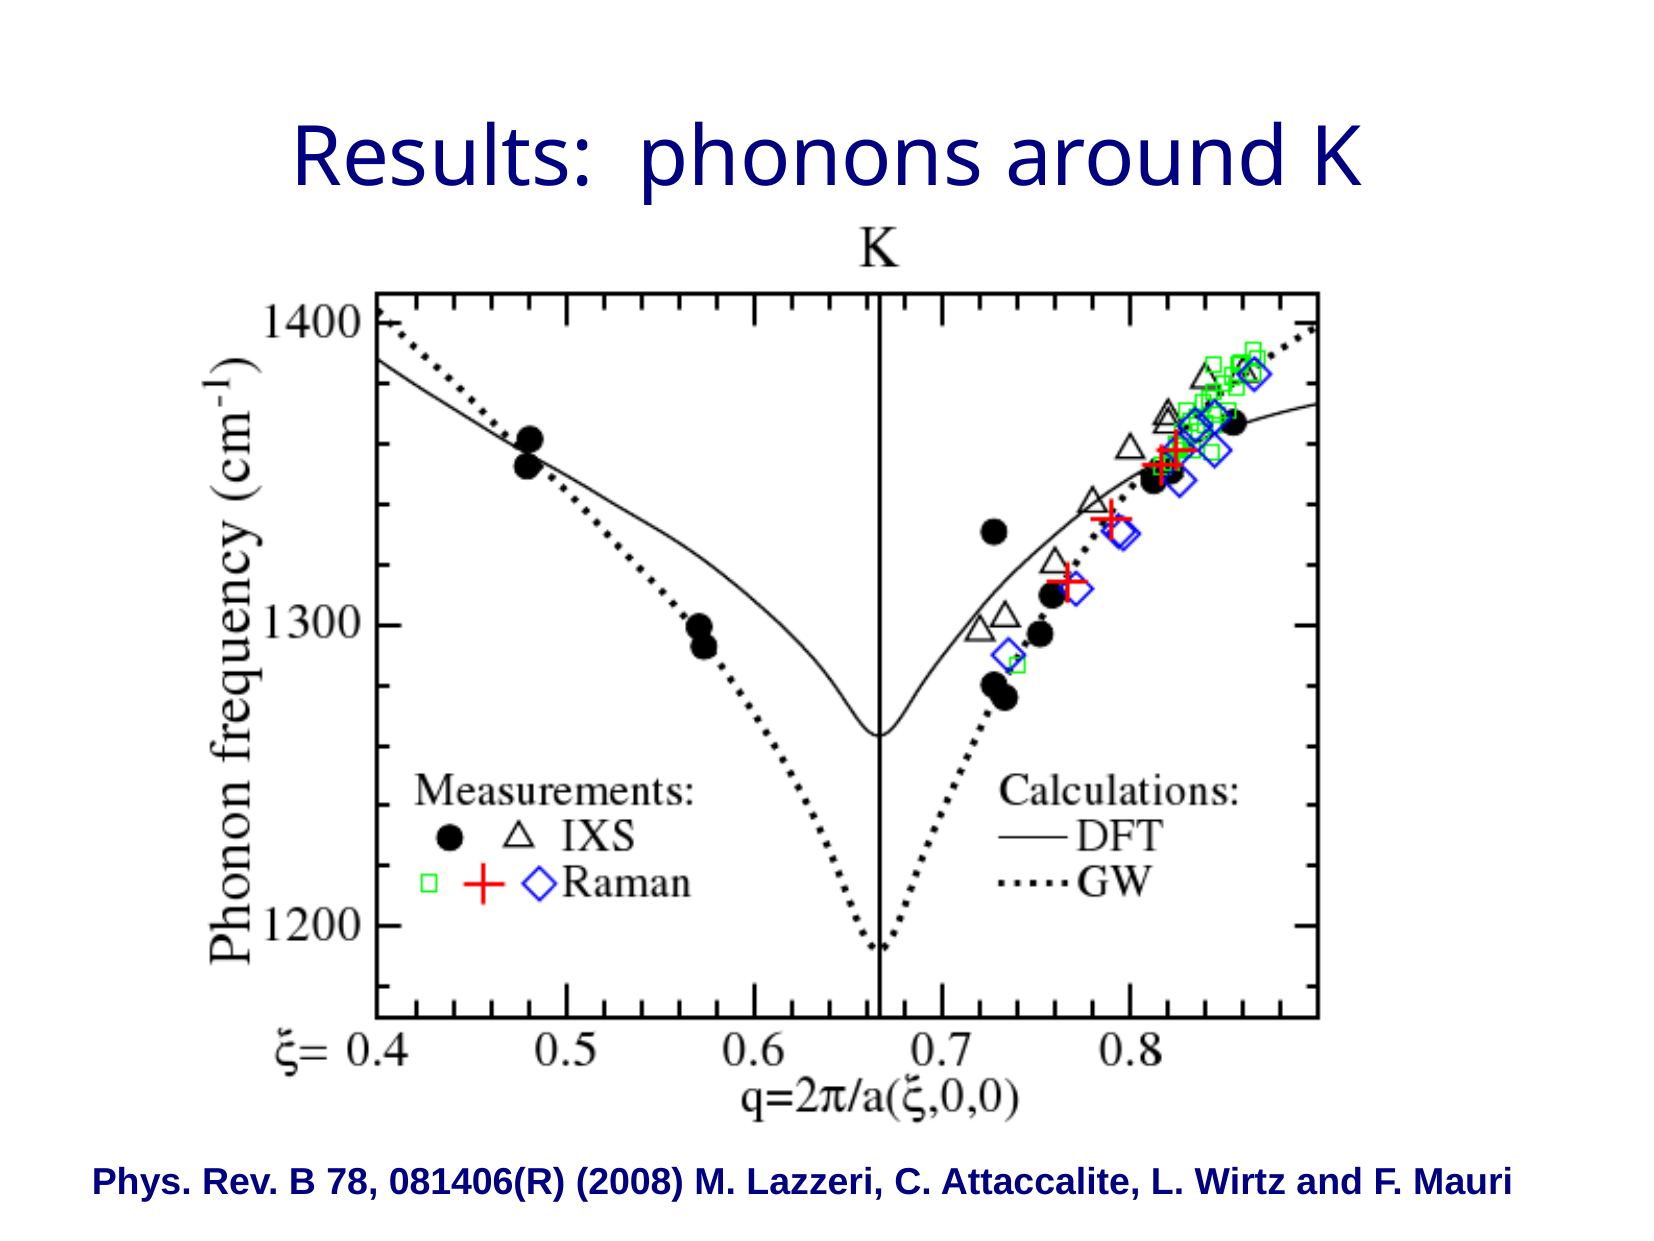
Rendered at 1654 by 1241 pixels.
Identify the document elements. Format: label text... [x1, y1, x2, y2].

title Results: phonons around K [82, 56, 1571, 250]
picture [175, 215, 1429, 1153]
text_box Phys. Rev. B 78, 081406(R) (2008) M. Lazzeri, C. Attaccalite, L. Wirtz and F. Mauri [77, 1153, 1528, 1211]
